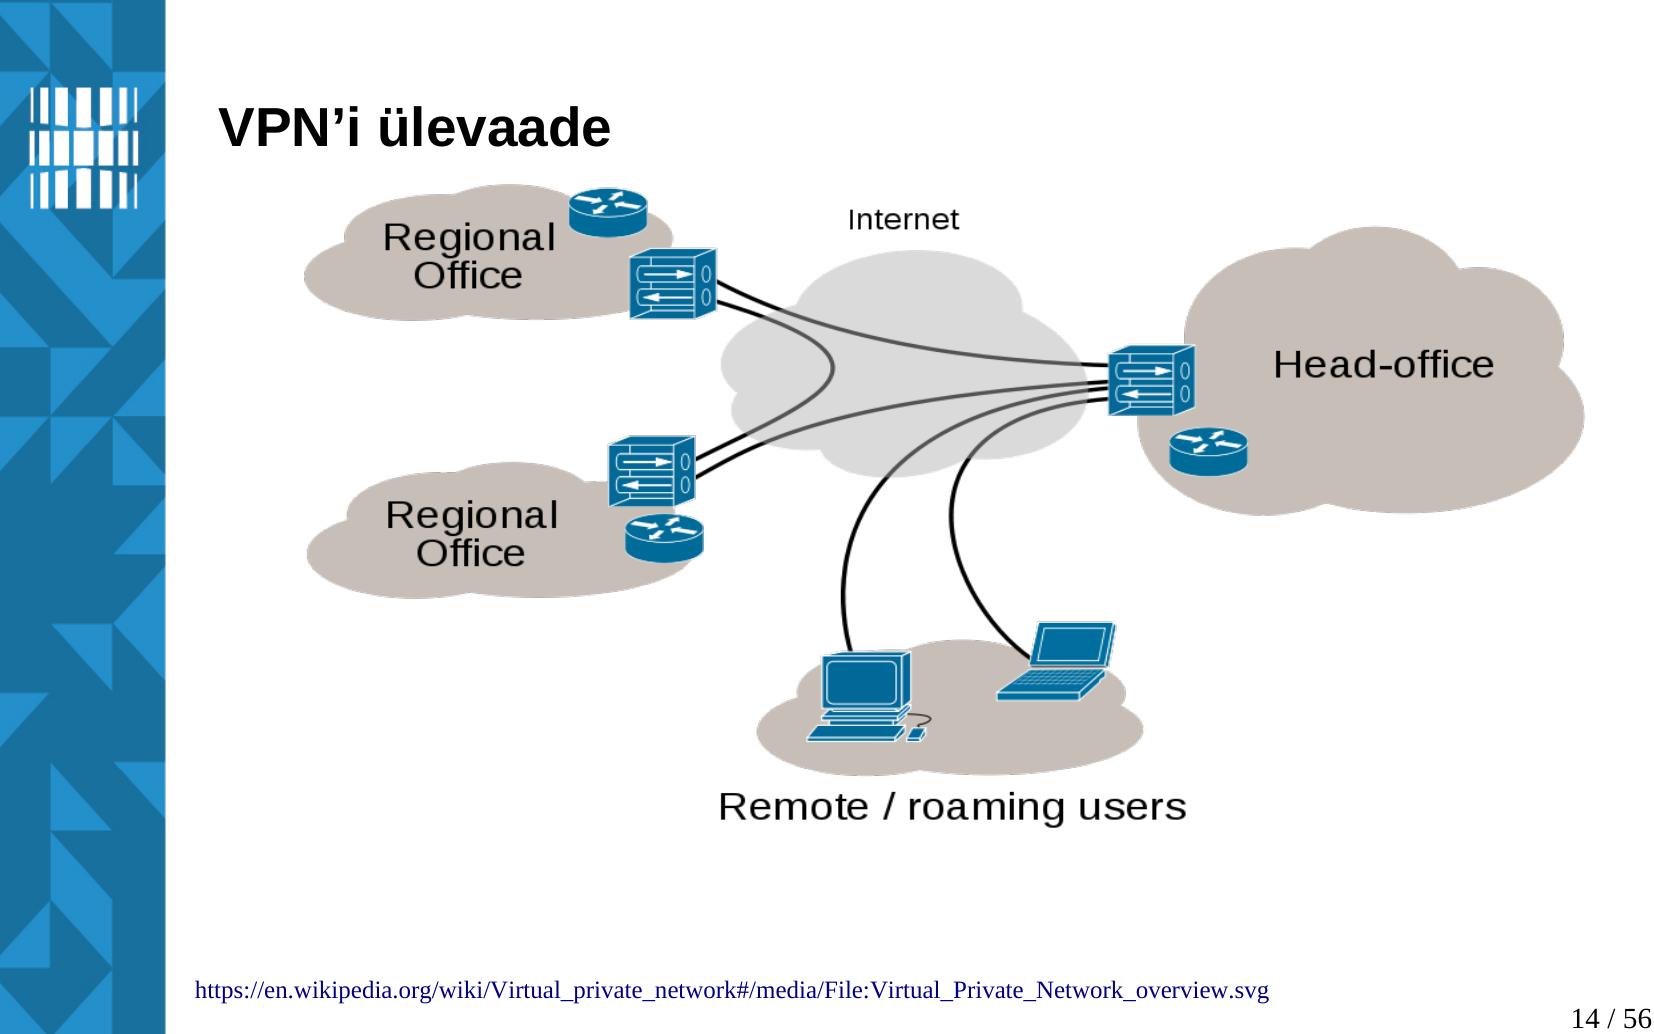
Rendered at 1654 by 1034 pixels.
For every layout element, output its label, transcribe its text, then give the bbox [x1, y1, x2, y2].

text_box https://en.wikipedia.org/wiki/Virtual_private_network#/media/File:Virtual_Private_Network_overview.svg [194, 976, 1317, 1004]
picture [262, 139, 1625, 851]
title VPN’i ülevaade [218, 41, 1625, 214]
